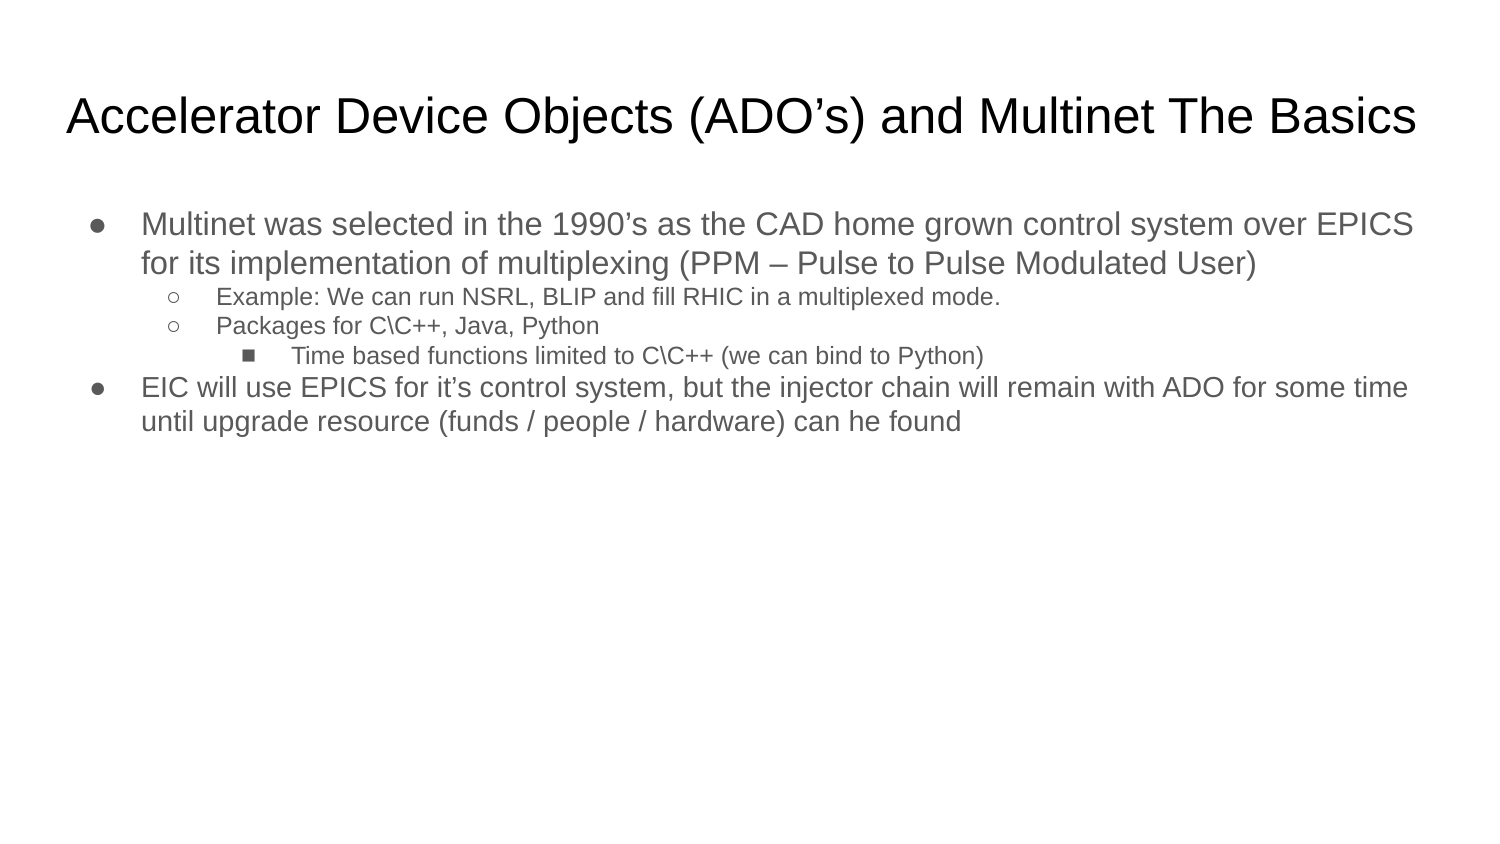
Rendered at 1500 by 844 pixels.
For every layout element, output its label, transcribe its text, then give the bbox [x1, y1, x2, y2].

title Accelerator Device Objects (ADO’s) and Multinet The Basics [51, 72, 1449, 167]
list Multinet was selected in the 1990’s as the CAD home grown control system over EPICS for its implementation of multiplexing (PPM – Pulse to Pulse Modulated User) Example: We can run NSRL, BLIP and fill RHIC in a multiplexed mode. Packages for C\C++, Java, Python Time based functions limited to C\C++ (we can bind to Python) EIC will use EPICS for it’s control system, but the injector chain will remain with ADO for some time until upgrade resource (funds / people / hardware) can he found [51, 189, 1449, 603]
